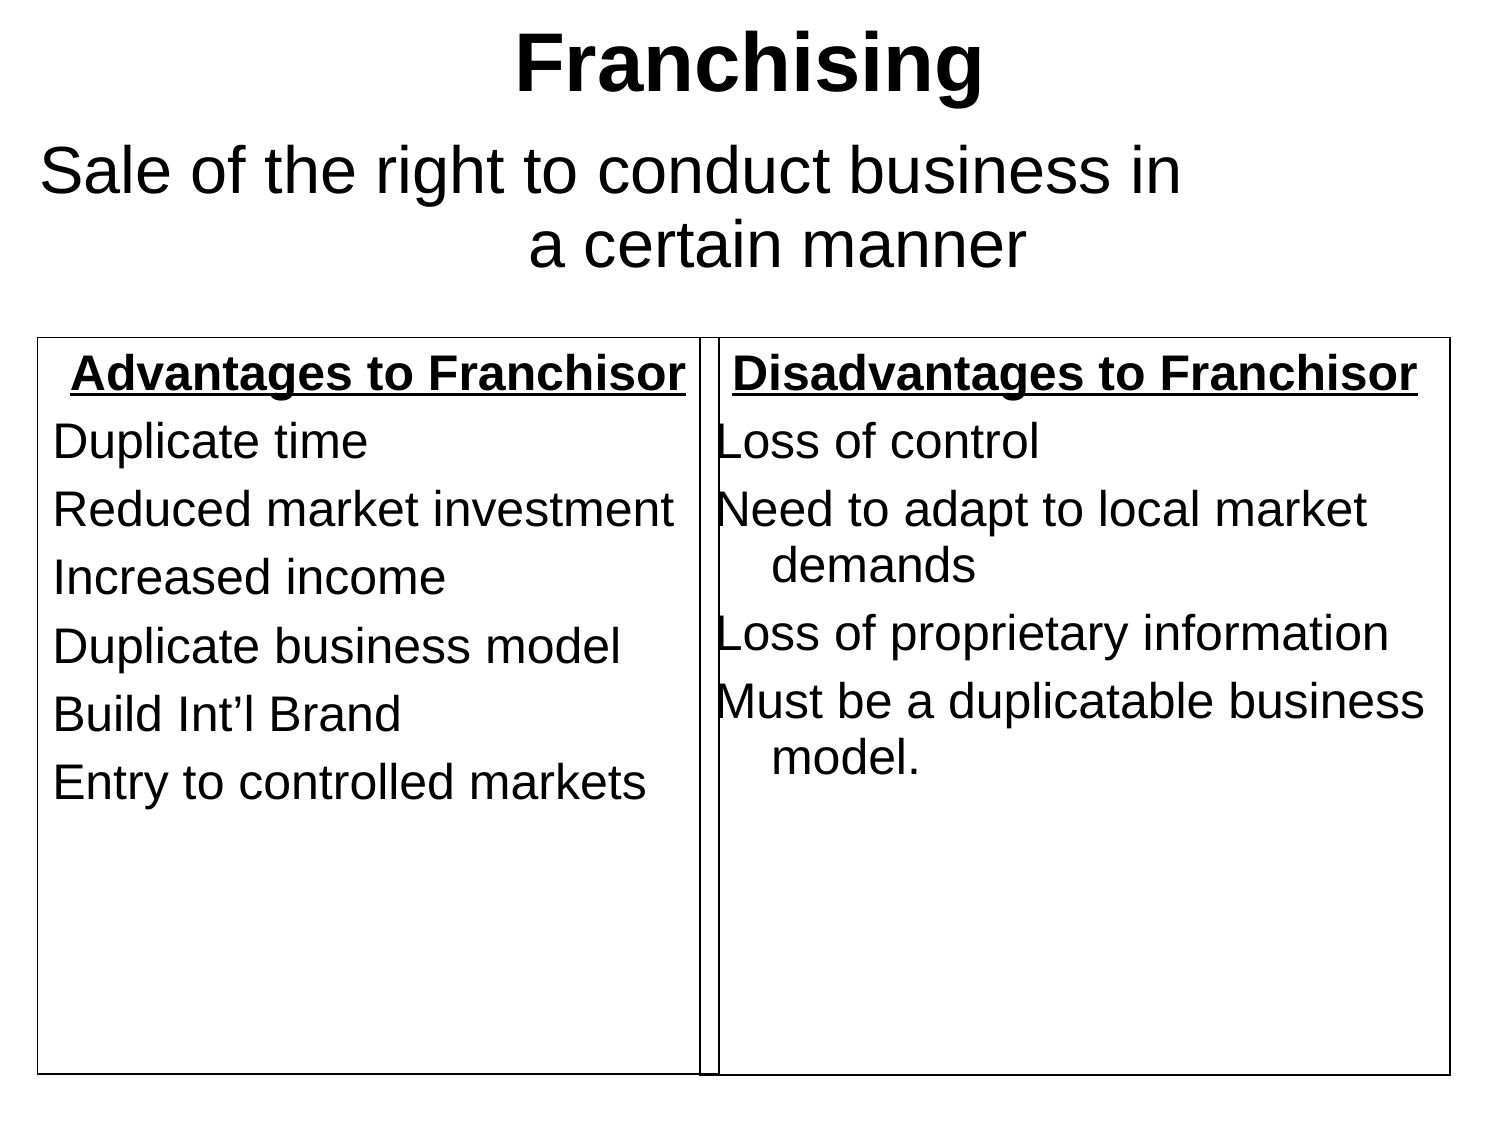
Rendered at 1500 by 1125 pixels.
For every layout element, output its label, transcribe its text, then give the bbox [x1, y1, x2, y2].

title Franchising [24, 4, 1476, 121]
text_box Sale of the right to conduct business in a certain manner [0, 124, 1500, 288]
list Disadvantages to Franchisor Loss of control Need to adapt to local market demands Loss of proprietary information Must be a duplicatable business model. [699, 337, 1450, 1076]
list Advantages to Franchisor Duplicate time Reduced market investment Increased income Duplicate business model Build Int’l Brand Entry to controlled markets [37, 337, 699, 1074]
